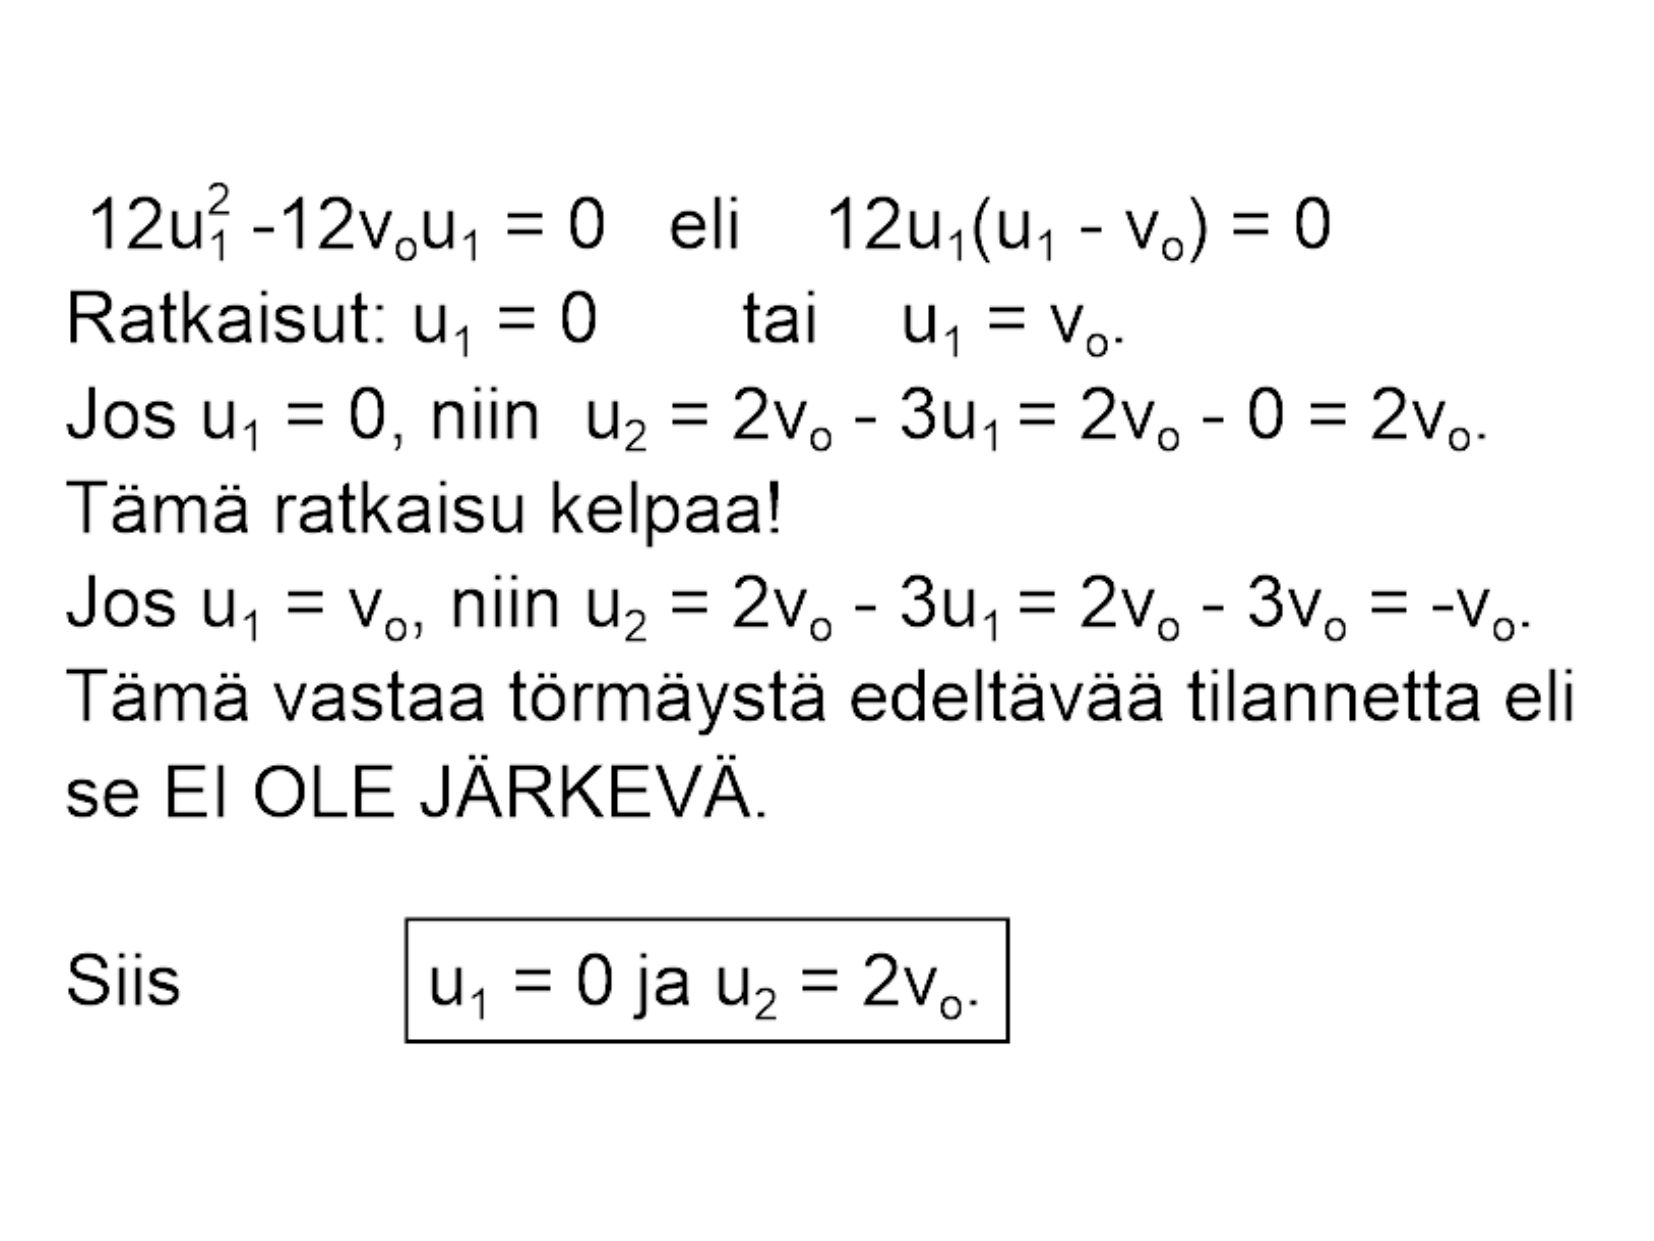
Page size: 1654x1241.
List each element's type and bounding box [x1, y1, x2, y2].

picture [42, 118, 1619, 1085]
